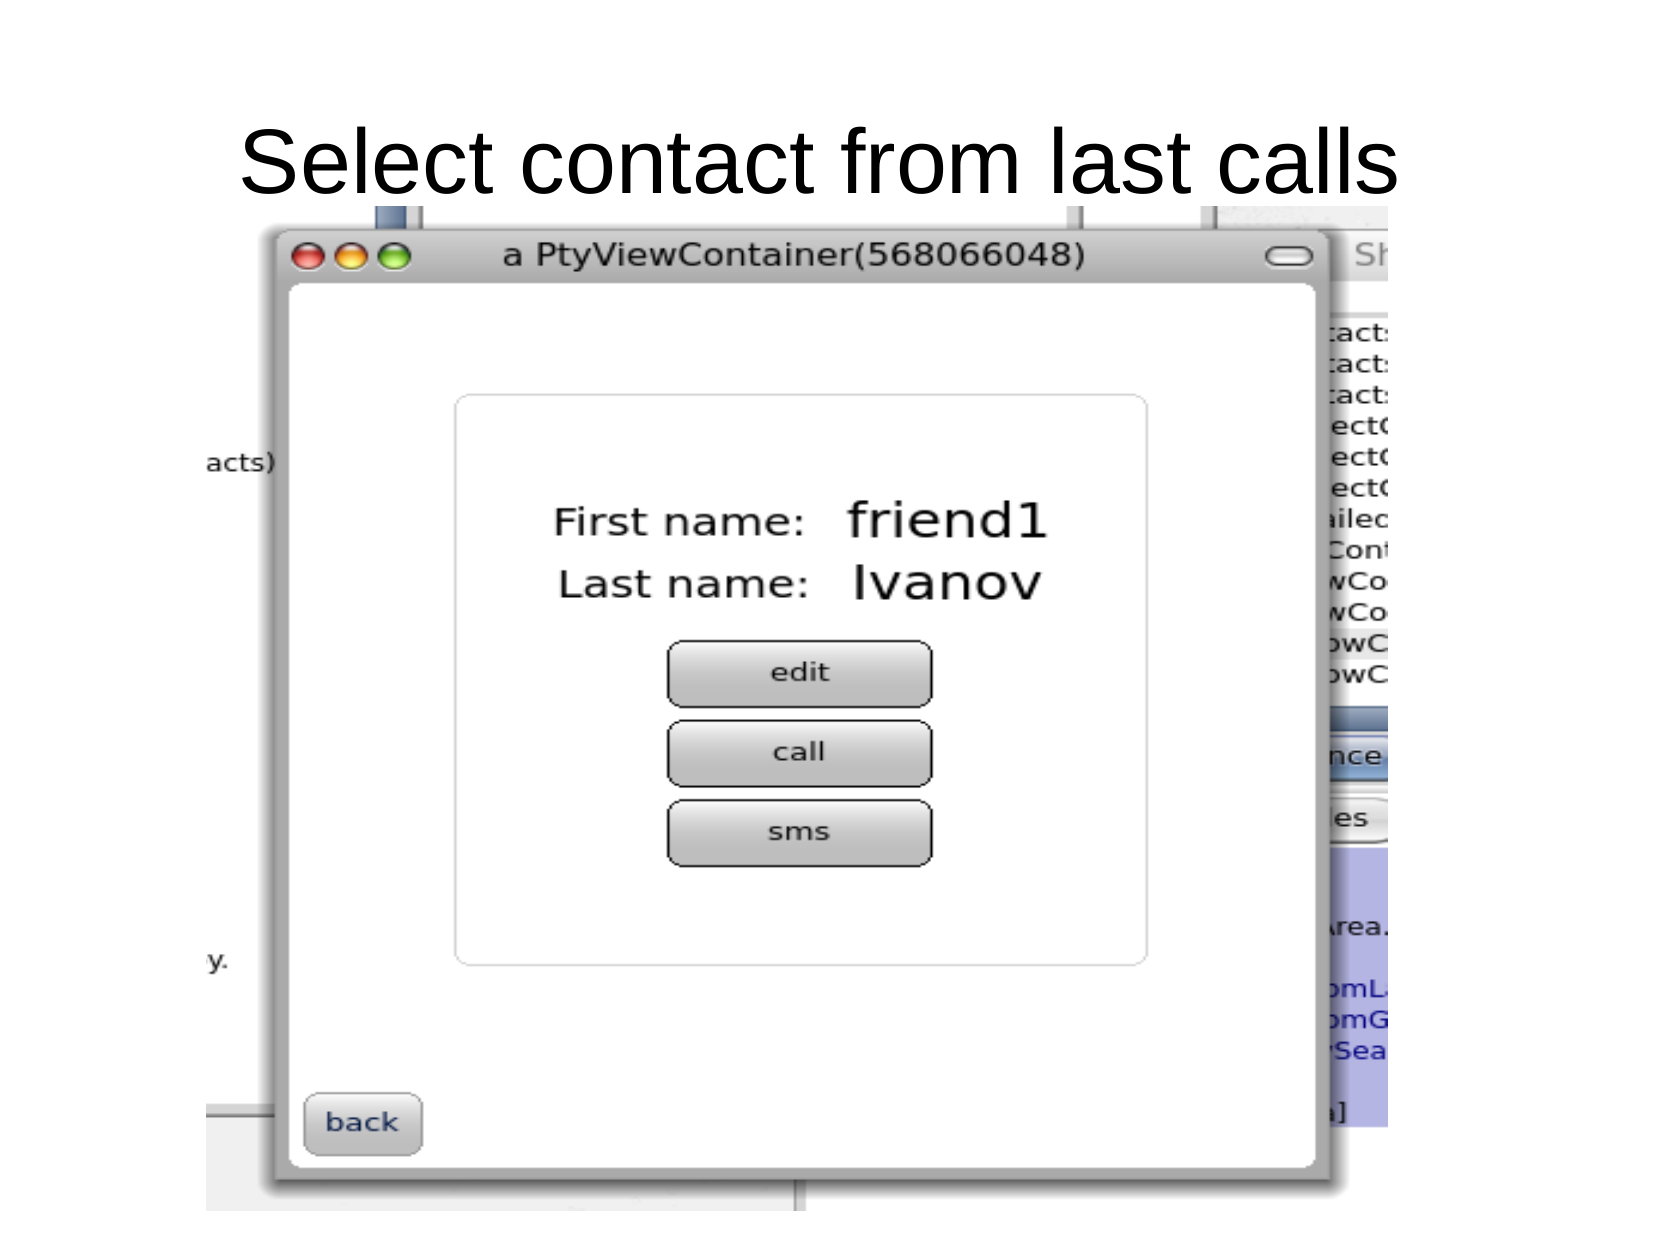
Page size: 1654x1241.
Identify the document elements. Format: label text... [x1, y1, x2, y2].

picture [206, 266, 1388, 1211]
title Select contact from last calls [76, 58, 1565, 266]
